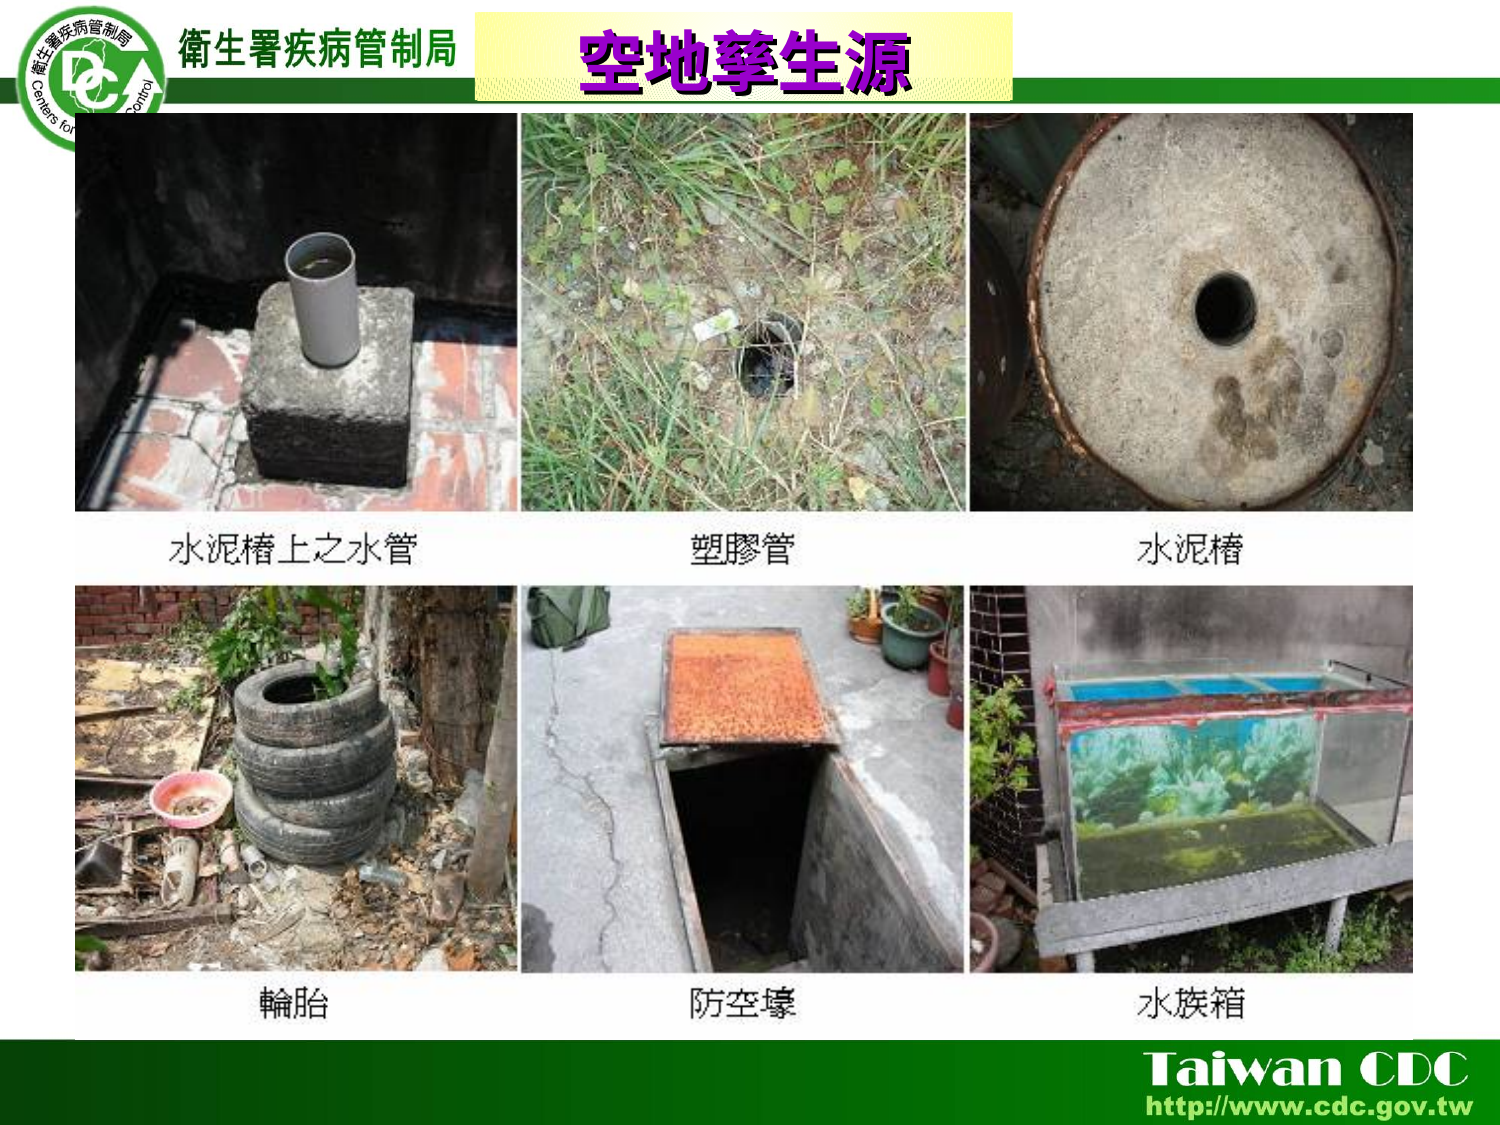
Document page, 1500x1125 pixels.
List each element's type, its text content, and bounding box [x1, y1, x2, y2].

picture [75, 113, 1413, 1040]
text_box [1175, 987, 1488, 1063]
text_box 空地孳生源 [475, 13, 1013, 100]
